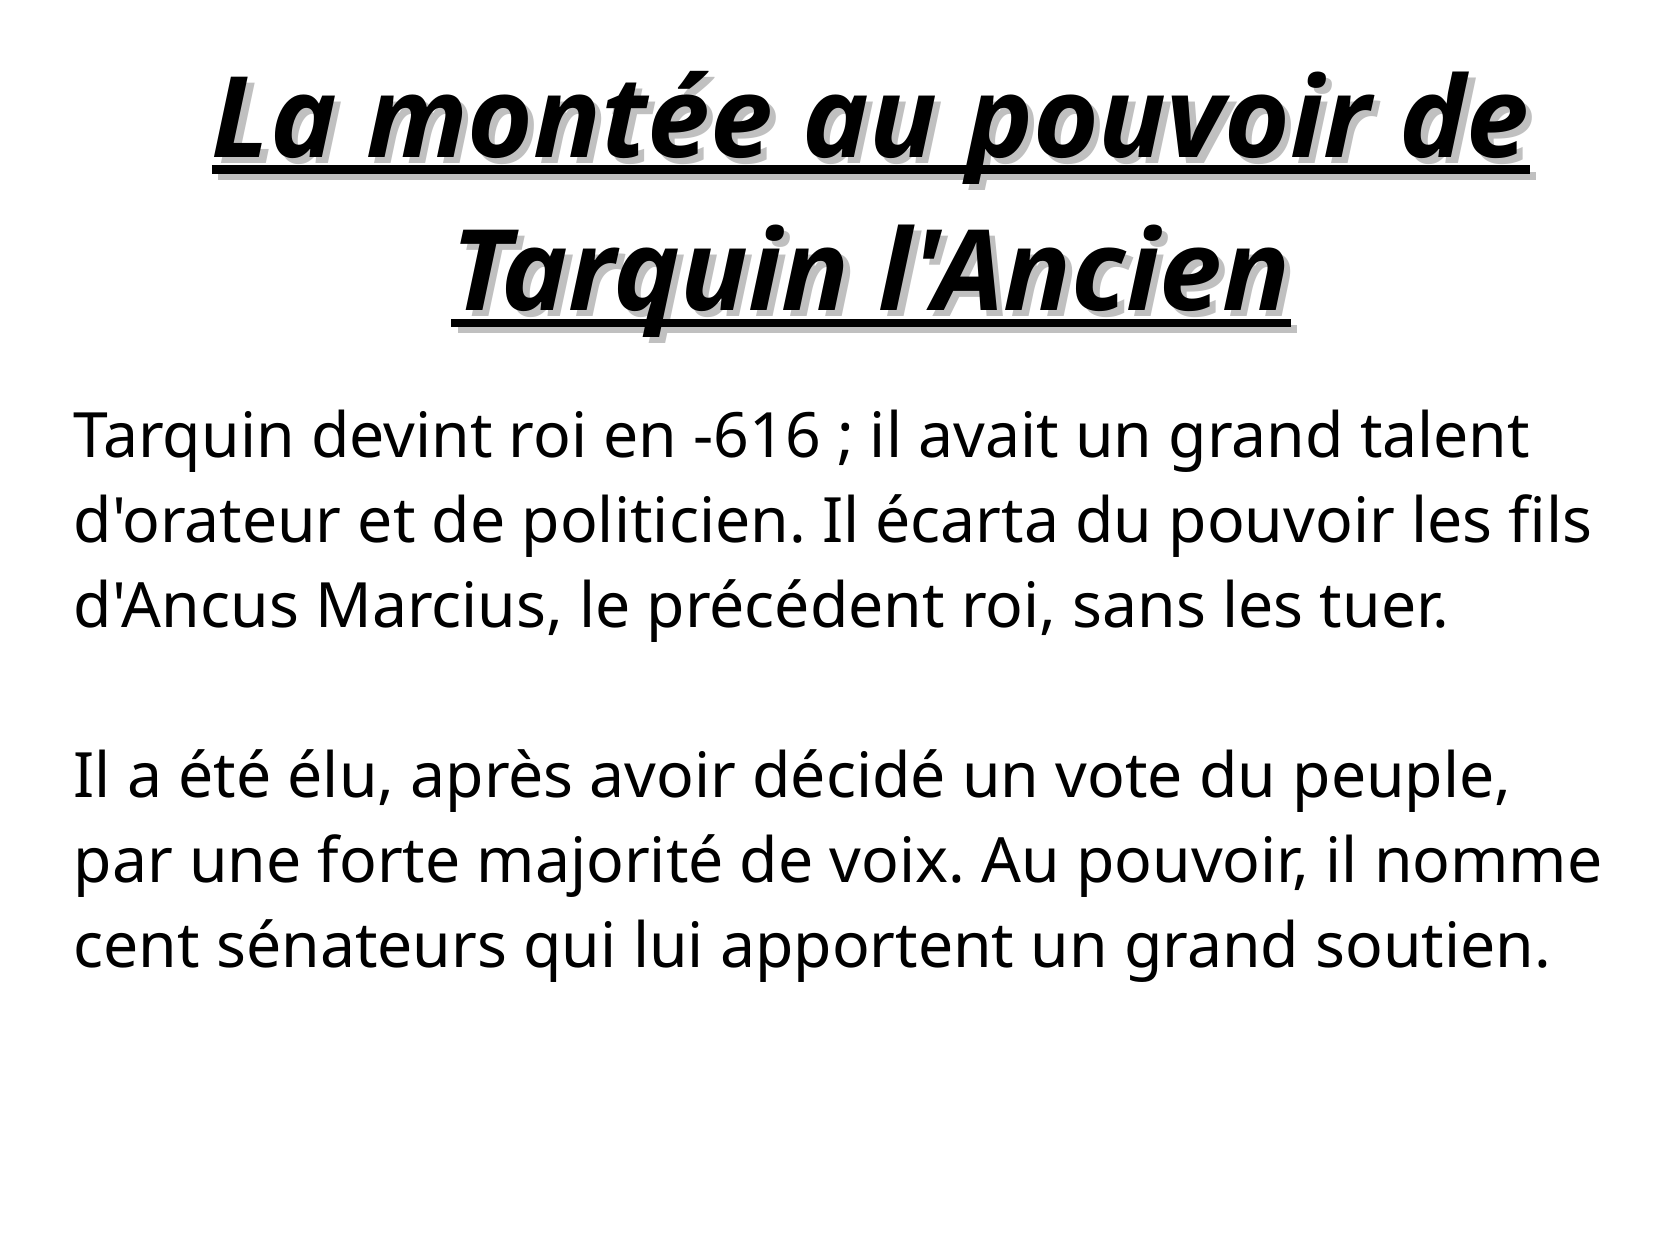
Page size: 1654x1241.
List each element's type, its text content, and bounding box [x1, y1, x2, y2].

text_box La montée au pouvoir de Tarquin l'Ancien [88, 29, 1654, 358]
text_box Tarquin devint roi en -616 ; il avait un grand talent d'orateur et de politicien. Il écarta du pouvoir les fils d'Ancus Marcius, le précédent roi, sans les tuer. Il a été élu, après avoir décidé un vote du peuple, par une forte majorité de voix. Au pouvoir, il nomme cent sénateurs qui lui apportent un grand soutien. [59, 383, 1625, 1165]
